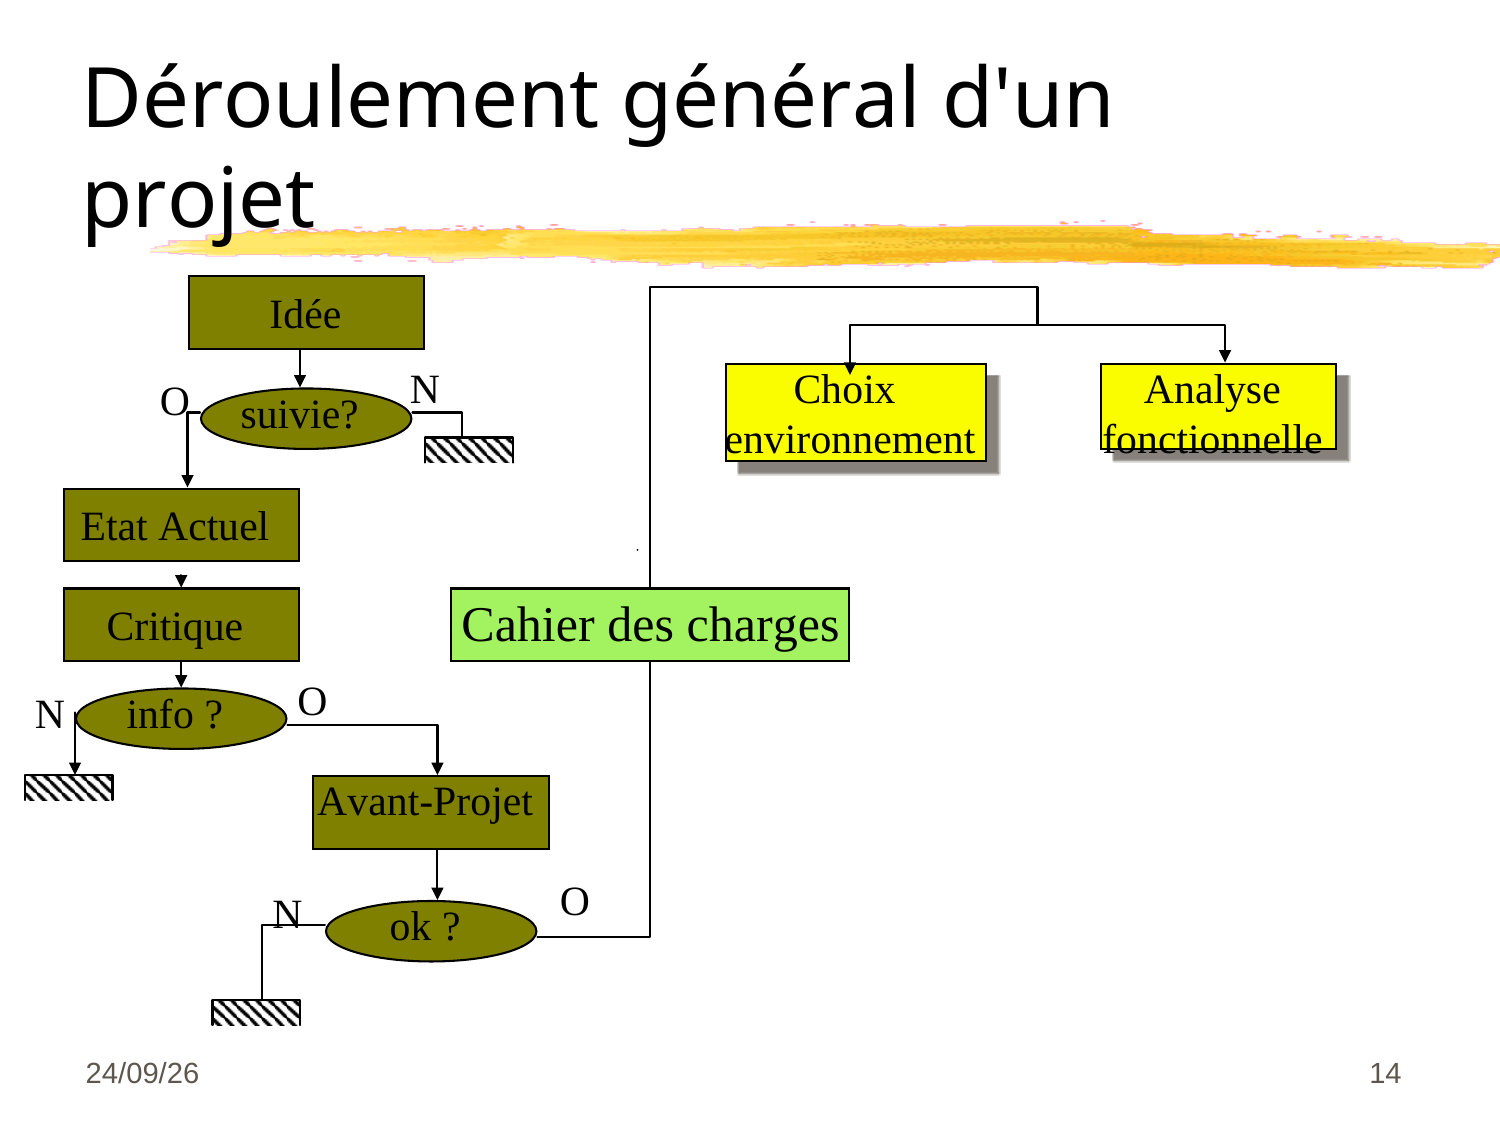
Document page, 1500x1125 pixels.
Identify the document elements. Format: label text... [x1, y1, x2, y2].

text_box O [544, 866, 605, 932]
text_box N [394, 354, 455, 419]
text_box [188, 275, 424, 349]
text_box Cahier des charges [446, 584, 855, 659]
text_box [376, 903, 537, 962]
text_box [374, 395, 412, 442]
text_box Critique [91, 591, 259, 657]
text_box [63, 488, 299, 562]
text_box [80, 696, 111, 742]
title Déroulement général d'un projet [66, 37, 1342, 225]
text_box Analyse fonctionnelle [1087, 354, 1338, 469]
text_box Choix environnement [709, 354, 991, 469]
text_box ok ? [374, 891, 476, 957]
text_box [425, 437, 513, 463]
text_box [205, 399, 225, 438]
picture [150, 215, 1500, 279]
text_box [123, 693, 282, 749]
text_box <numéro> [1104, 1021, 1417, 1097]
text_box [212, 1000, 300, 1025]
text_box Etat Actuel [65, 491, 285, 557]
text_box [248, 444, 364, 449]
text_box 20/01/15 [70, 1021, 384, 1097]
text_box O [282, 666, 343, 732]
text_box info ? [111, 679, 239, 744]
text_box suivie? [225, 379, 374, 444]
text_box Avant-Projet [302, 766, 549, 832]
text_box [25, 775, 113, 800]
text_box Idée [254, 279, 357, 344]
text_box [325, 905, 374, 957]
text_box N [19, 679, 80, 744]
text_box [313, 832, 549, 849]
text_box O [144, 366, 205, 432]
text_box [63, 588, 299, 662]
text_box N [257, 879, 318, 944]
